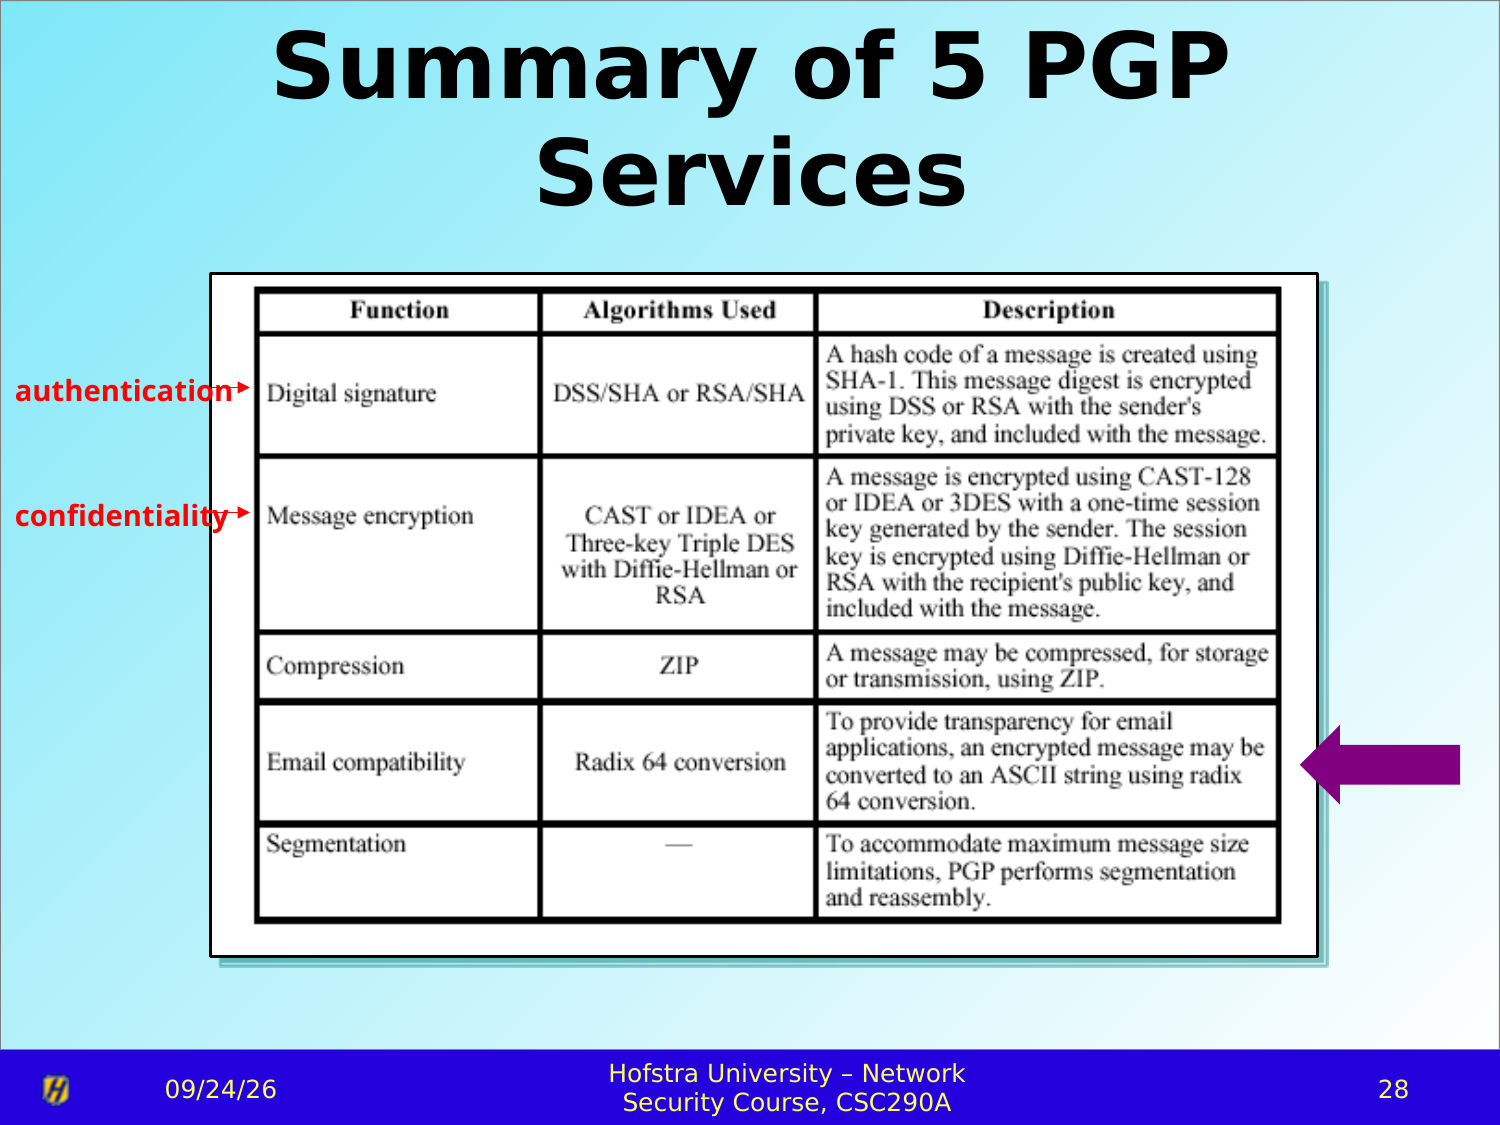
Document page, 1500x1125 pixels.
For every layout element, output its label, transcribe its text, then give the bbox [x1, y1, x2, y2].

text_box confidentiality [0, 487, 245, 543]
picture [212, 274, 1317, 956]
picture [37, 1072, 76, 1110]
text_box authentication [0, 362, 249, 418]
text_box [1299, 724, 1461, 805]
title Summary of 5 PGP Services [112, 5, 1391, 236]
